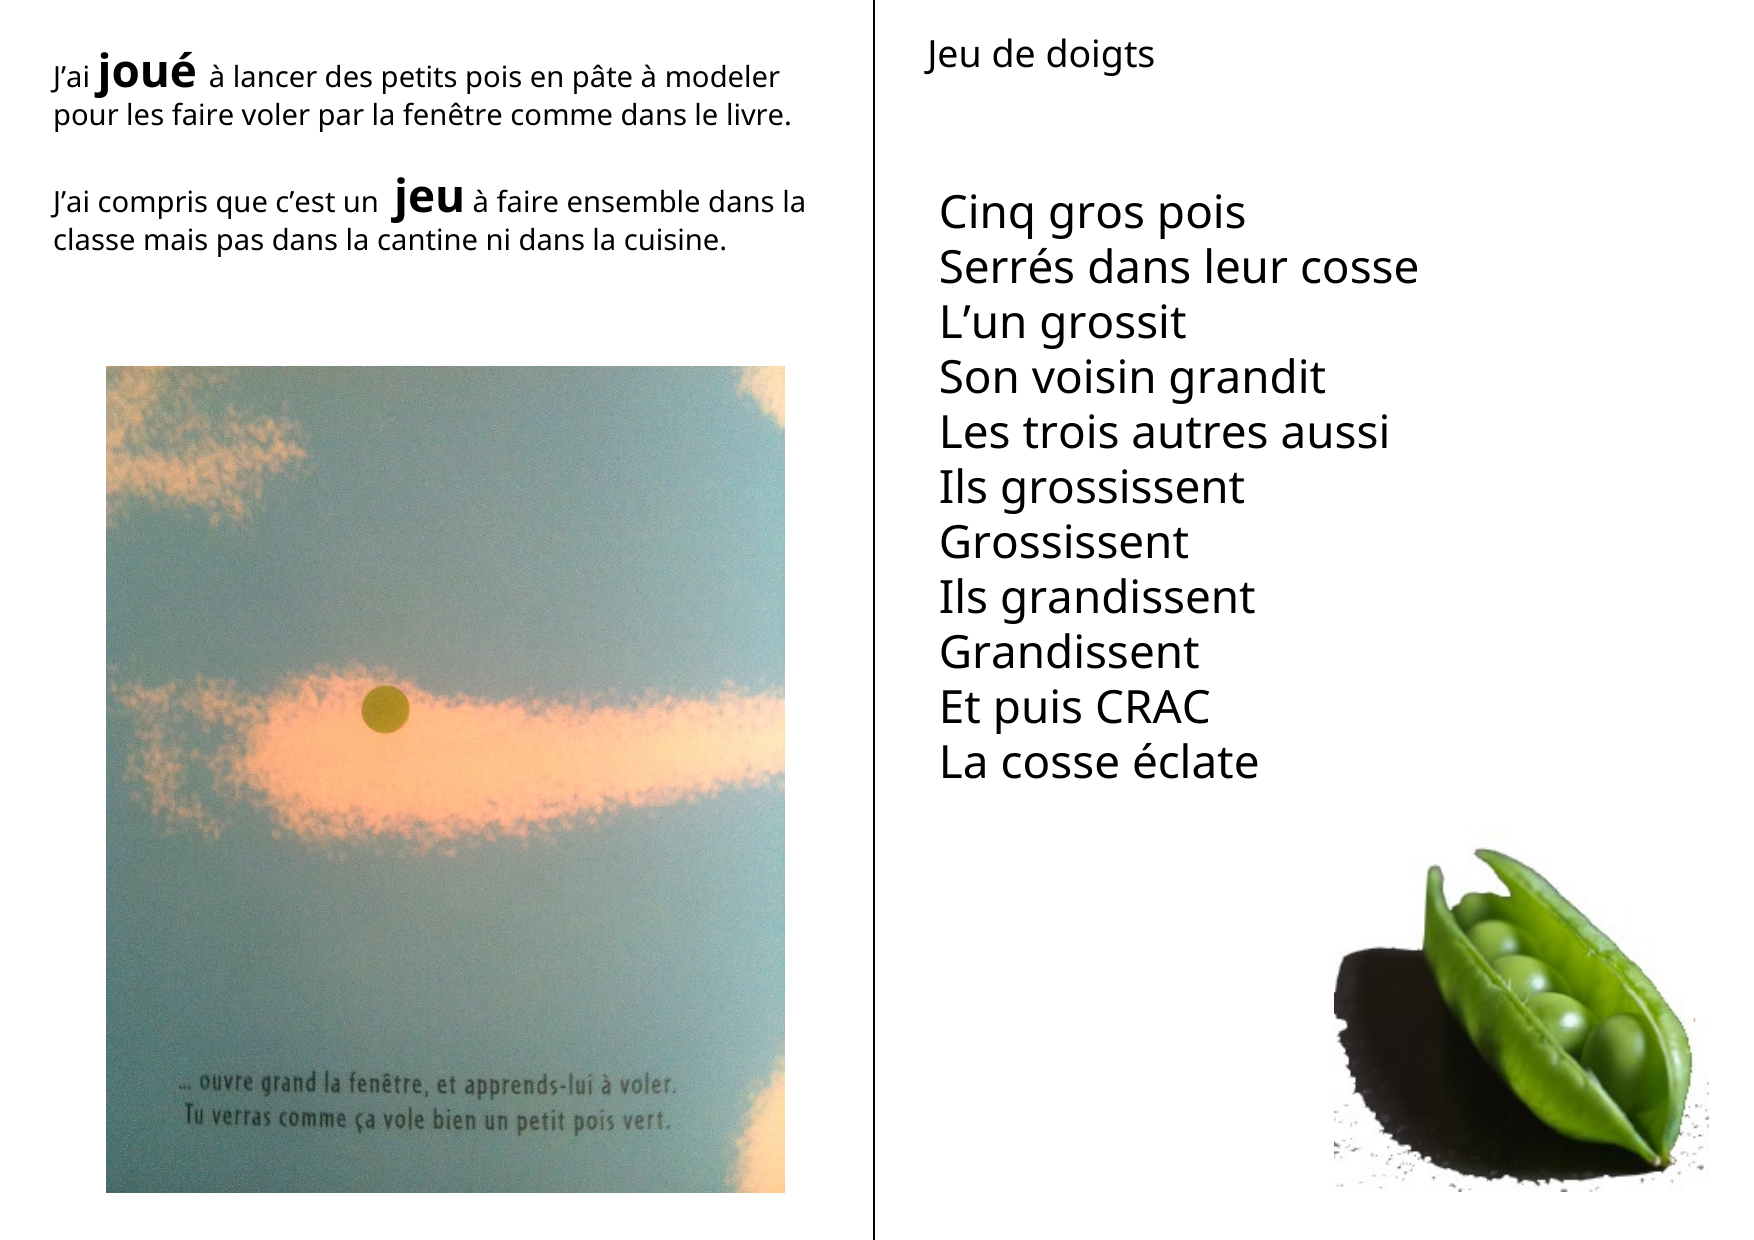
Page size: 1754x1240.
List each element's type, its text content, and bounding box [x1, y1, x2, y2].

text_box Cinq gros pois Serrés dans leur cosse L’un grossit Son voisin grandit Les trois autres aussi Ils grossissent Grossissent Ils grandissent Grandissent Et puis CRAC La cosse éclate [933, 177, 1678, 1158]
text_box Jeu de doigts [921, 23, 1690, 148]
picture [1334, 803, 1709, 1192]
picture [106, 366, 785, 1193]
text_box J’ai joué à lancer des petits pois en pâte à modeler pour les faire voler par la fenêtre comme dans le livre. J’ai compris que c’est un jeu à faire ensemble dans la classe mais pas dans la cantine ni dans la cuisine. [47, 35, 851, 461]
